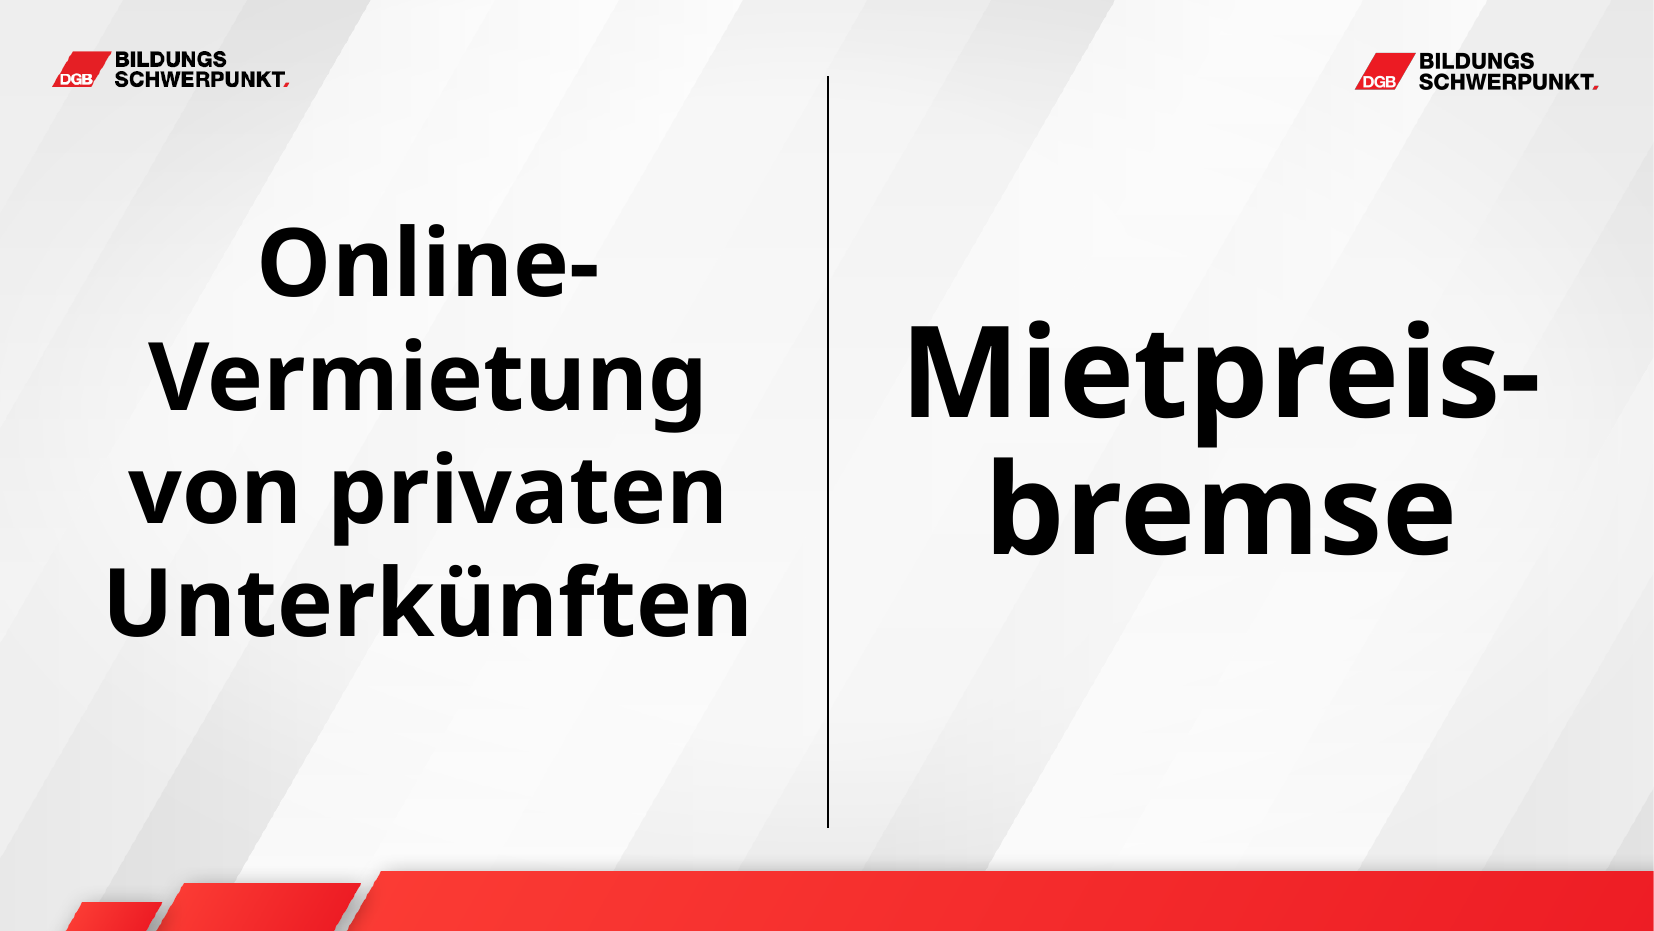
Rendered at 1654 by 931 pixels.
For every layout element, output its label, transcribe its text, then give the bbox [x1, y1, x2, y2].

picture [1354, 52, 1599, 90]
text_box Mietpreis-bremse [885, 307, 1557, 744]
list Online-Vermietung von privaten Unterkünften [92, 202, 764, 763]
